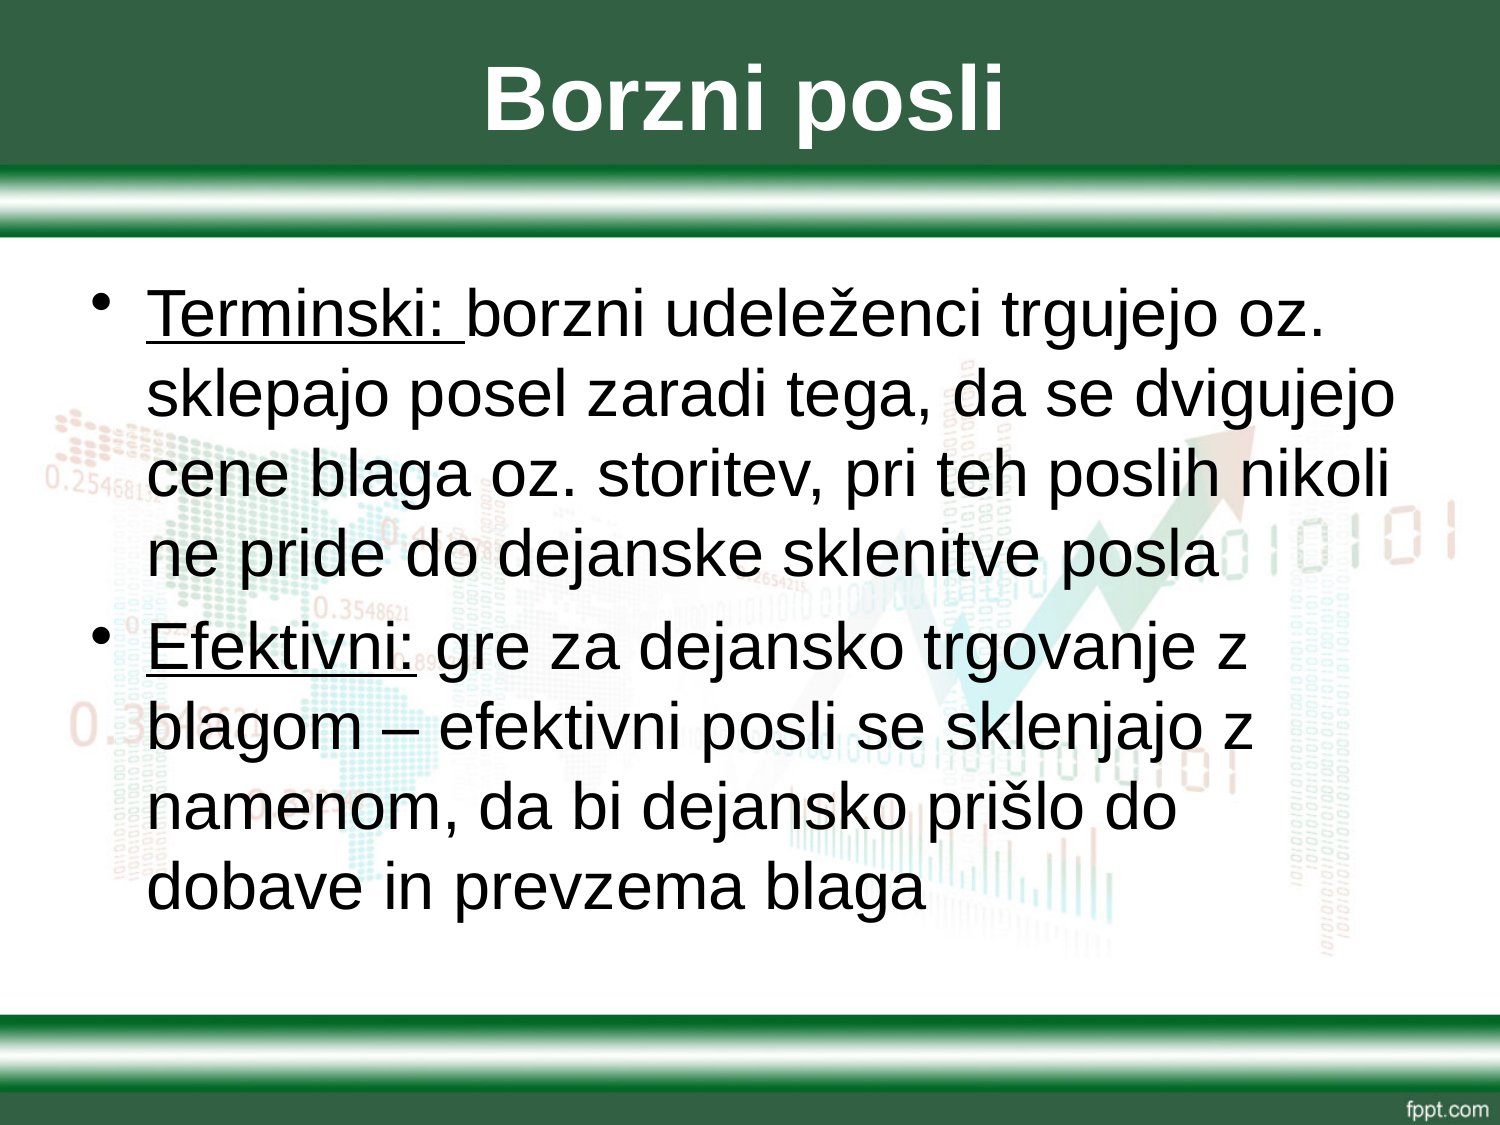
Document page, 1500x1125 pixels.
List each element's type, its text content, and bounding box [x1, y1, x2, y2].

picture [0, 0, 1500, 1125]
title Borzni posli [70, 0, 1421, 188]
list Terminski: borzni udeleženci trgujejo oz. sklepajo posel zaradi tega, da se dvigujejo cene blaga oz. storitev, pri teh poslih nikoli ne pride do dejanske sklenitve posla Efektivni: gre za dejansko trgovanje z blagom – efektivni posli se sklenjajo z namenom, da bi dejansko prišlo do dobave in prevzema blaga [75, 262, 1425, 1005]
